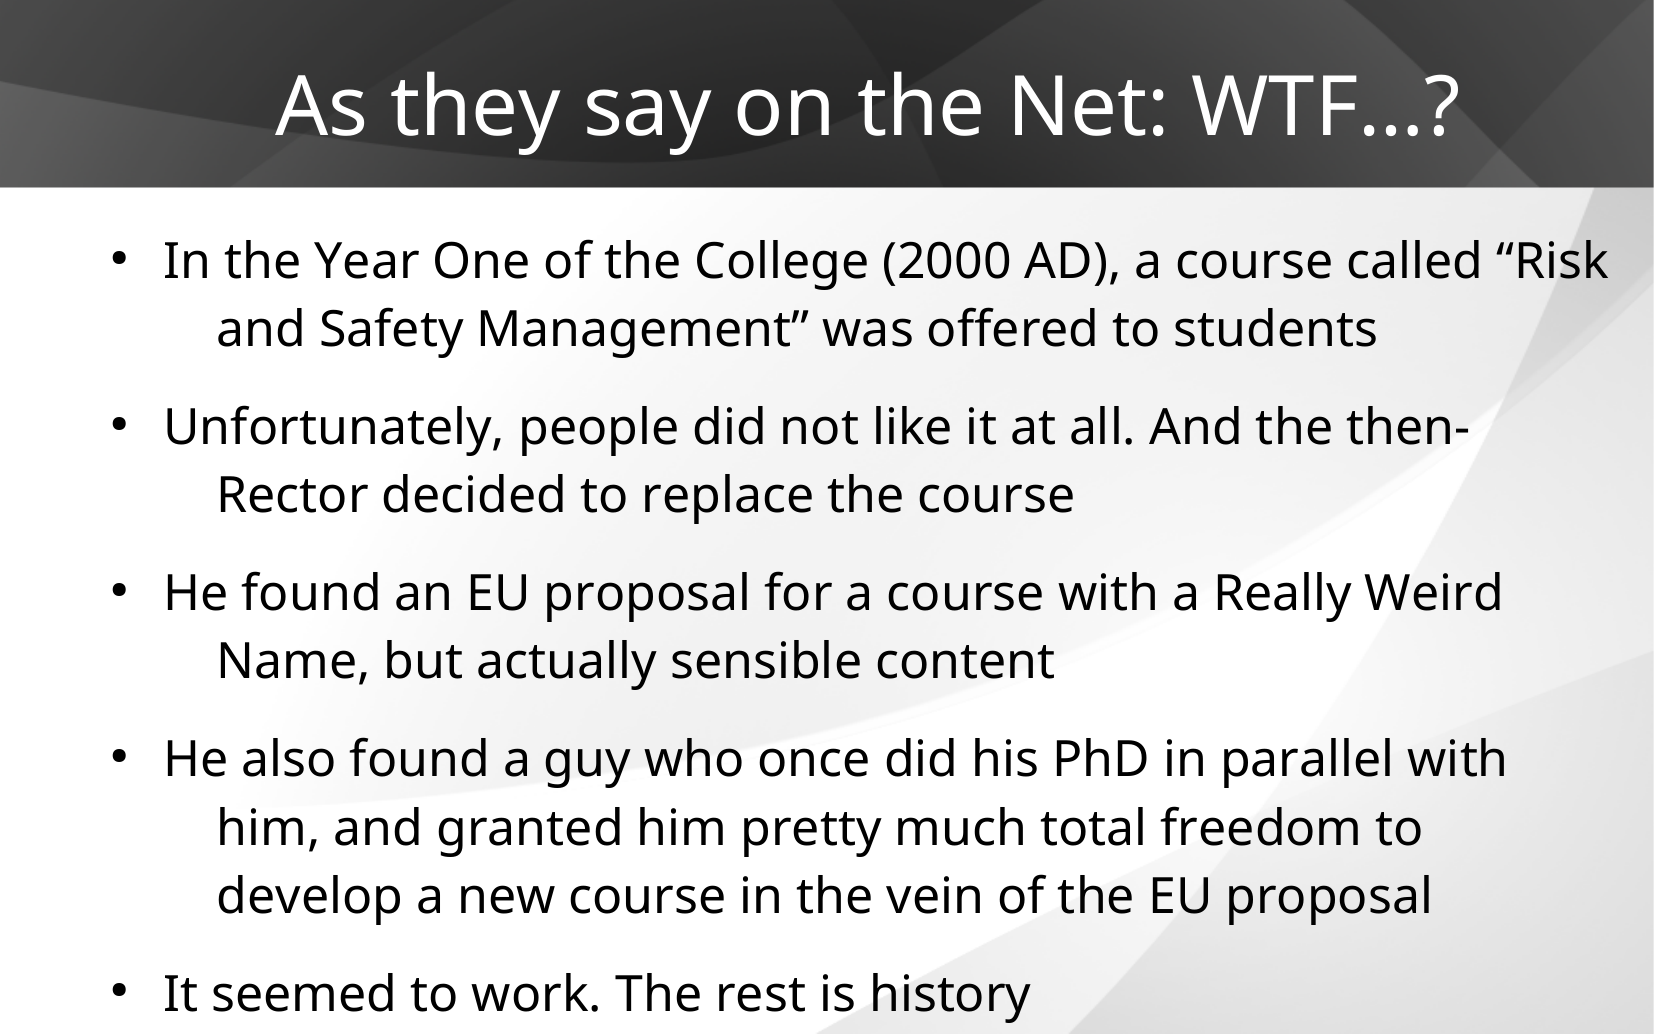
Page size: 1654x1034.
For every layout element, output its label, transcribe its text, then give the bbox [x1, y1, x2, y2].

list In the Year One of the College (2000 AD), a course called “Risk and Safety Management” was offered to students Unfortunately, people did not like it at all. And the then-Rector decided to replace the course He found an EU proposal for a course with a Really Weird Name, but actually sensible content He also found a guy who once did his PhD in parallel with him, and granted him pretty much total freedom to develop a new course in the vein of the EU proposal It seemed to work. The rest is history [75, 225, 1613, 1013]
title As they say on the Net: WTF…? [124, 0, 1613, 208]
picture [0, 0, 1654, 1034]
